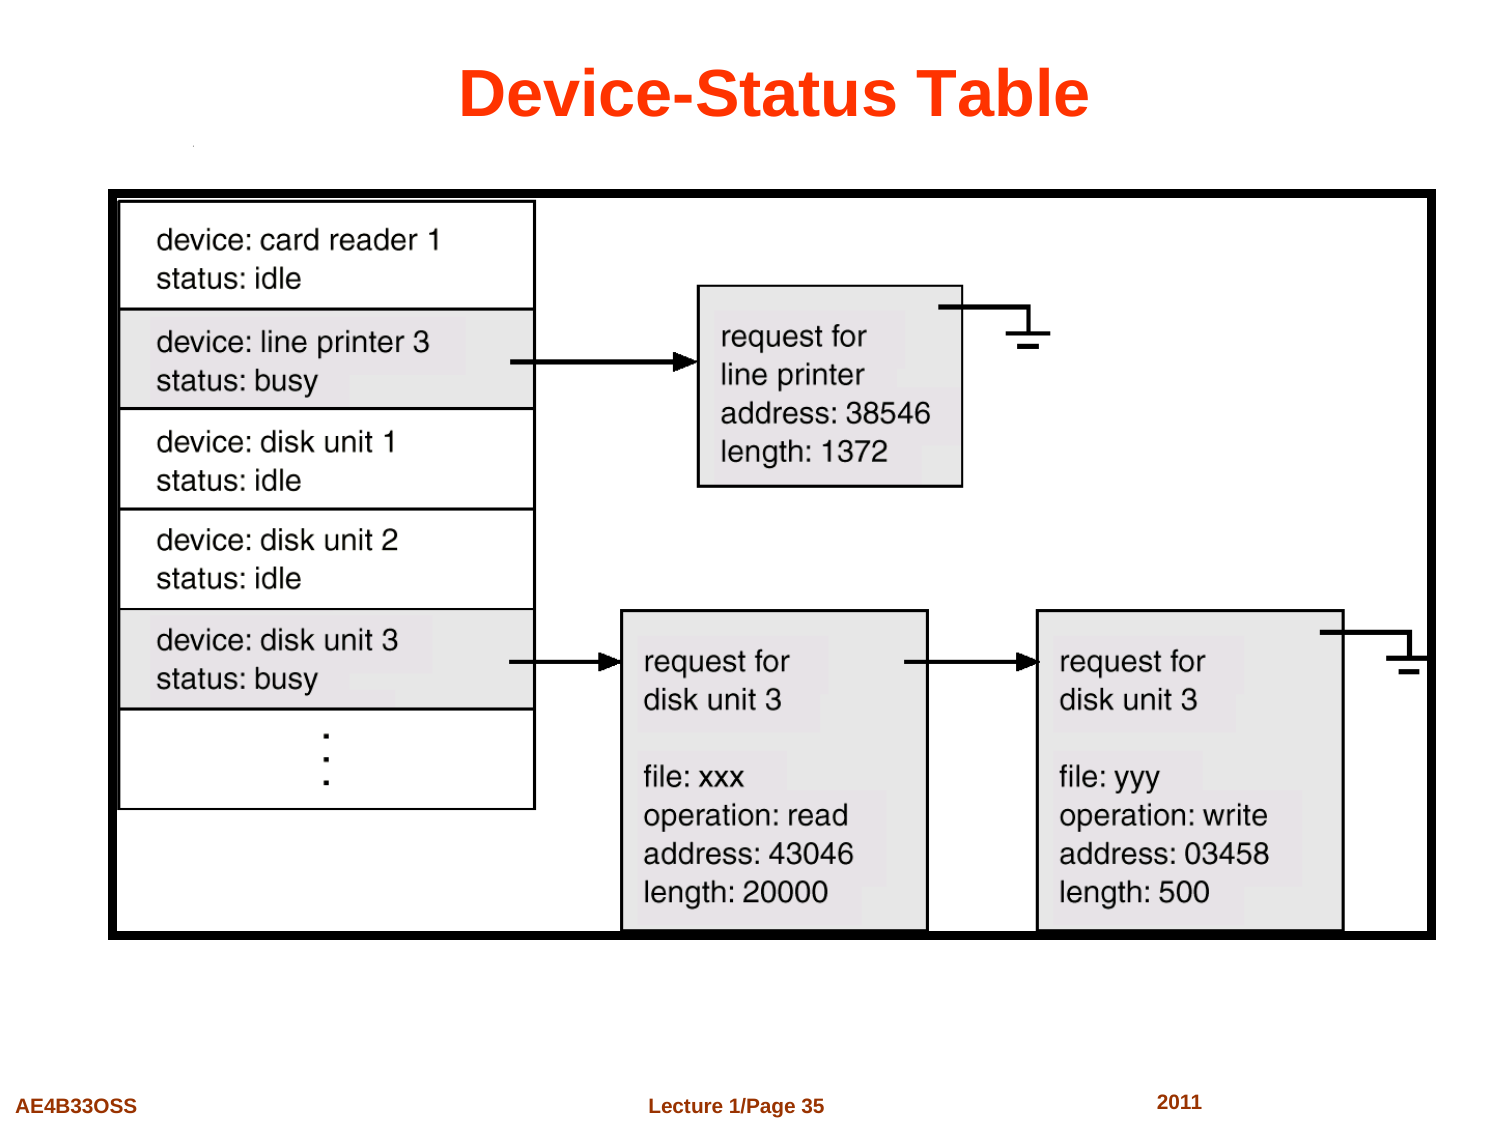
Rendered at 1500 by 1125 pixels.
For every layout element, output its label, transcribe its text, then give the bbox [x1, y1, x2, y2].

title Device-Status Table [112, 37, 1438, 138]
picture [117, 197, 1428, 932]
